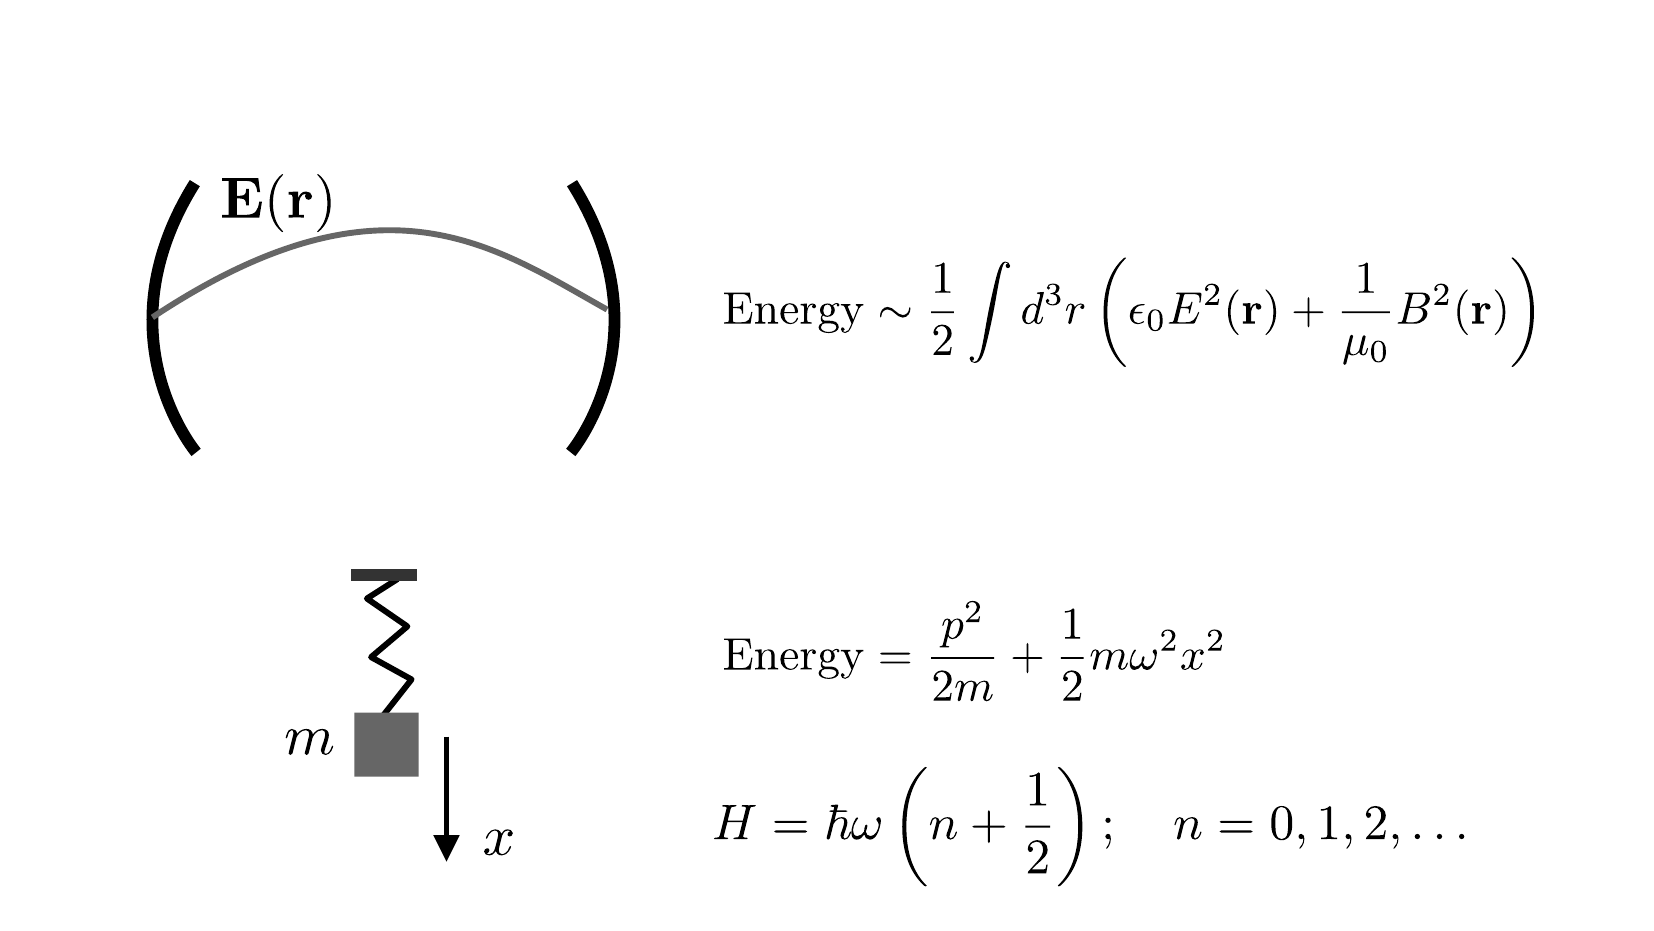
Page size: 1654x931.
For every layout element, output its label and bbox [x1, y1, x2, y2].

picture [720, 255, 1536, 369]
picture [482, 829, 513, 856]
picture [720, 599, 1224, 703]
picture [284, 728, 334, 756]
text_box [354, 712, 419, 777]
picture [710, 765, 1467, 889]
picture [217, 171, 333, 235]
